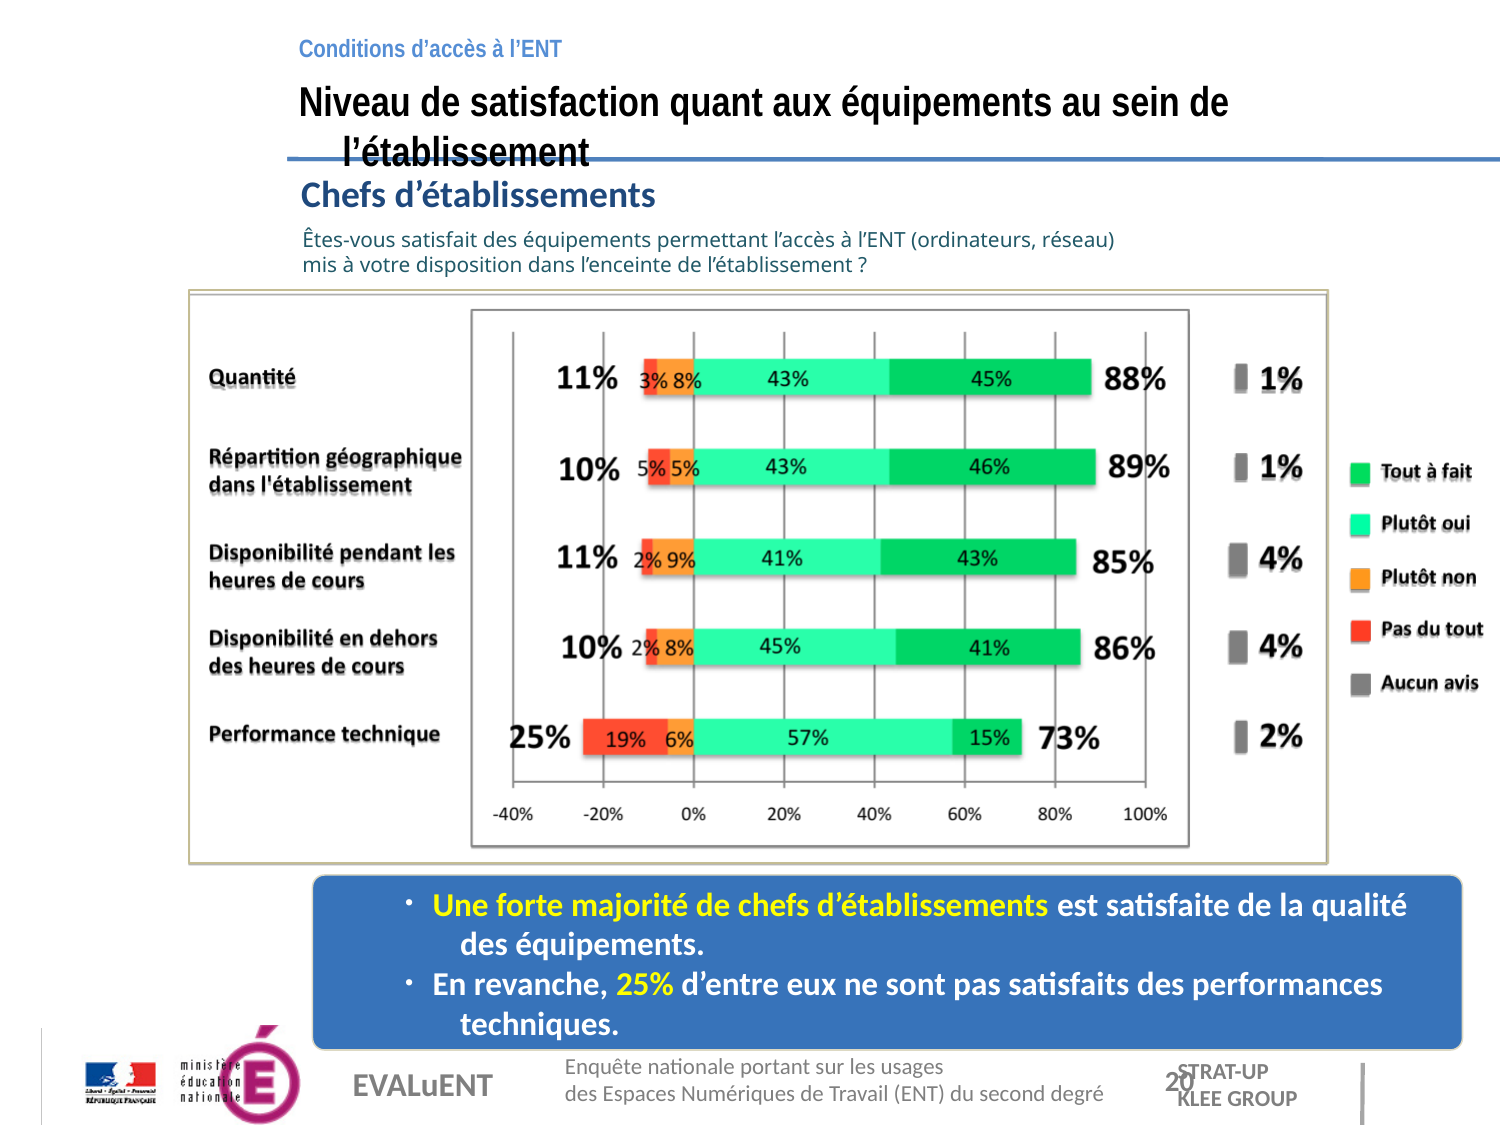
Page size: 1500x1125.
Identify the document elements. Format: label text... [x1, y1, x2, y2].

text_box Chefs d’établissements [286, 162, 676, 224]
picture [187, 287, 1500, 865]
text_box [1074, 1050, 1426, 1110]
text_box Une forte majorité de chefs d’établissements est satisfaite de la qualité des équipements. En revanche, 25% d’entre eux ne sont pas satisfaits des performances techniques. [312, 874, 1463, 1051]
text_box Conditions d’accès à l’ENT Niveau de satisfaction quant aux équipements au sein de l’établissement [284, 25, 1500, 100]
text_box Êtes-vous satisfait des équipements permettant l’accès à l’ENT (ordinateurs, réseau) mis à votre disposition dans l’enceinte de l’établissement ? [287, 219, 1375, 287]
